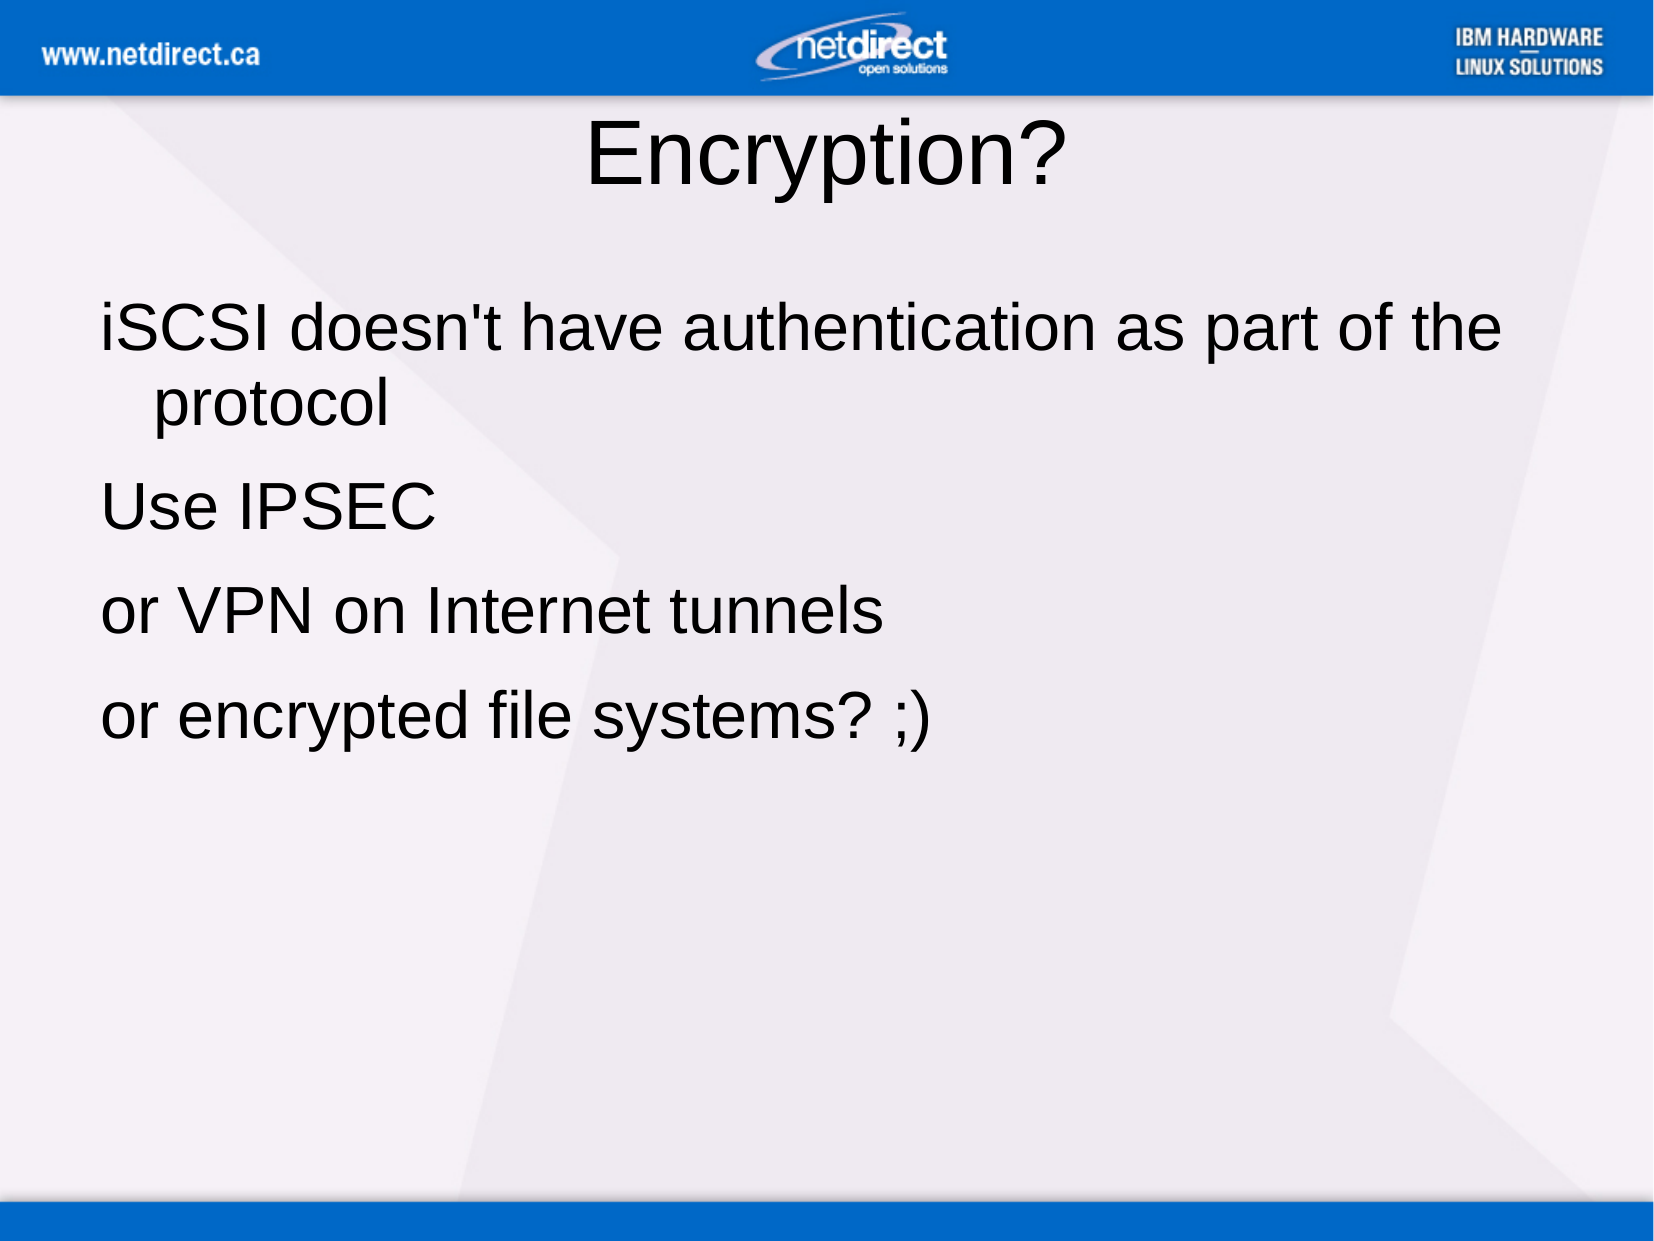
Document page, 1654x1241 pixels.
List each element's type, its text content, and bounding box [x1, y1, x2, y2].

picture [0, 0, 1654, 1241]
list iSCSI doesn't have authentication as part of the protocol Use IPSEC or VPN on Internet tunnels or encrypted file systems? ;) [82, 290, 1571, 1094]
title Encryption? [82, 56, 1571, 250]
